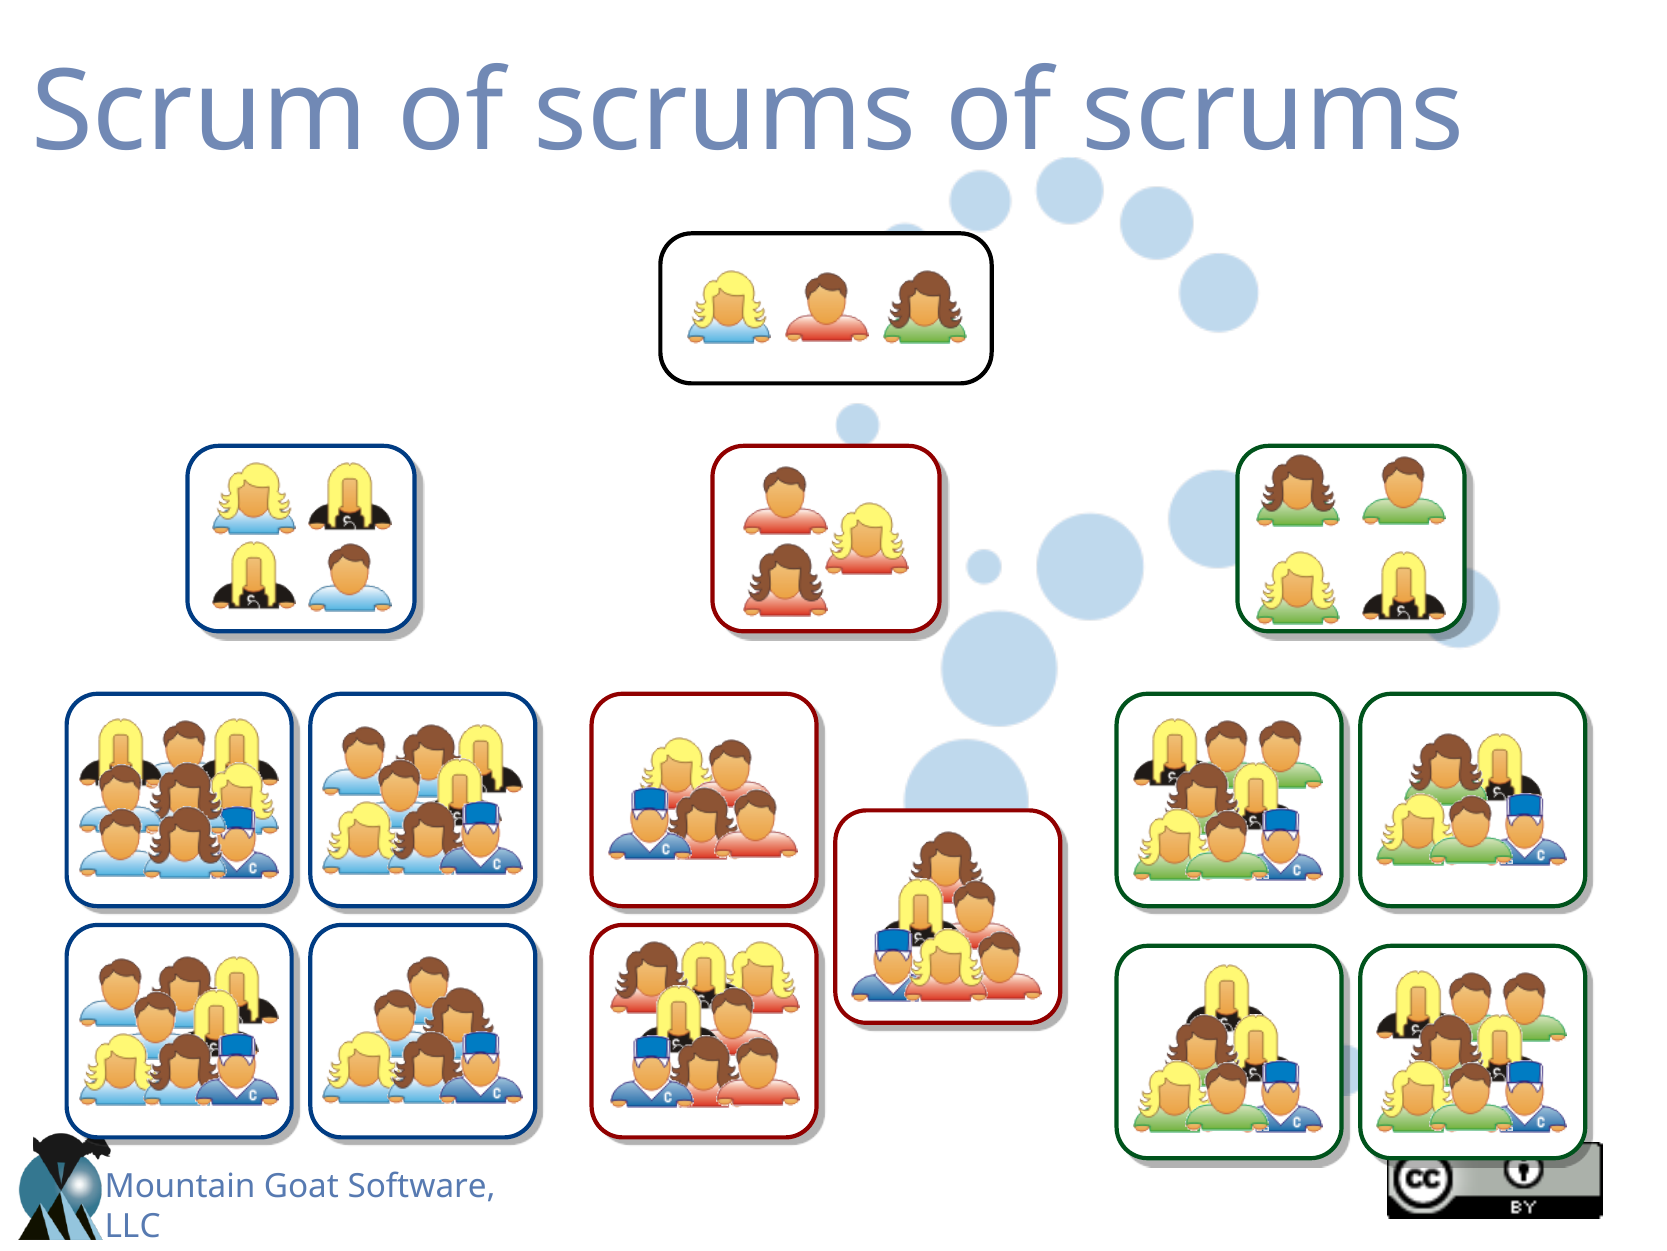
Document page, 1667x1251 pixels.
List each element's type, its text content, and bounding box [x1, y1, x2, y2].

text_box [712, 445, 940, 632]
text_box [66, 924, 292, 1138]
text_box [310, 924, 536, 1138]
text_box [591, 924, 817, 1138]
picture [608, 737, 798, 860]
picture [687, 270, 771, 344]
text_box [591, 693, 817, 907]
picture [610, 941, 800, 1108]
text_box [1360, 693, 1586, 907]
picture [79, 956, 279, 1106]
picture [1133, 964, 1323, 1133]
picture [79, 718, 279, 879]
text_box [1237, 445, 1465, 632]
text_box [835, 810, 1061, 1023]
title Scrum of scrums of scrums [24, 18, 1659, 194]
picture [322, 956, 523, 1104]
text_box [187, 445, 415, 632]
text_box [66, 693, 292, 907]
picture [743, 466, 909, 617]
text_box [1116, 693, 1342, 907]
text_box [1116, 945, 1342, 1159]
text_box [660, 233, 992, 384]
picture [851, 831, 1042, 1002]
picture [322, 724, 523, 875]
picture [18, 1120, 111, 1240]
picture [1376, 733, 1567, 866]
picture [785, 272, 869, 342]
picture [308, 543, 392, 612]
picture [883, 270, 967, 344]
picture [1387, 1142, 1603, 1219]
picture [212, 541, 296, 614]
text_box [310, 693, 536, 907]
picture [308, 462, 392, 535]
picture [835, 194, 1563, 1096]
picture [1376, 970, 1567, 1133]
picture [212, 462, 296, 535]
text_box [1360, 945, 1586, 1159]
